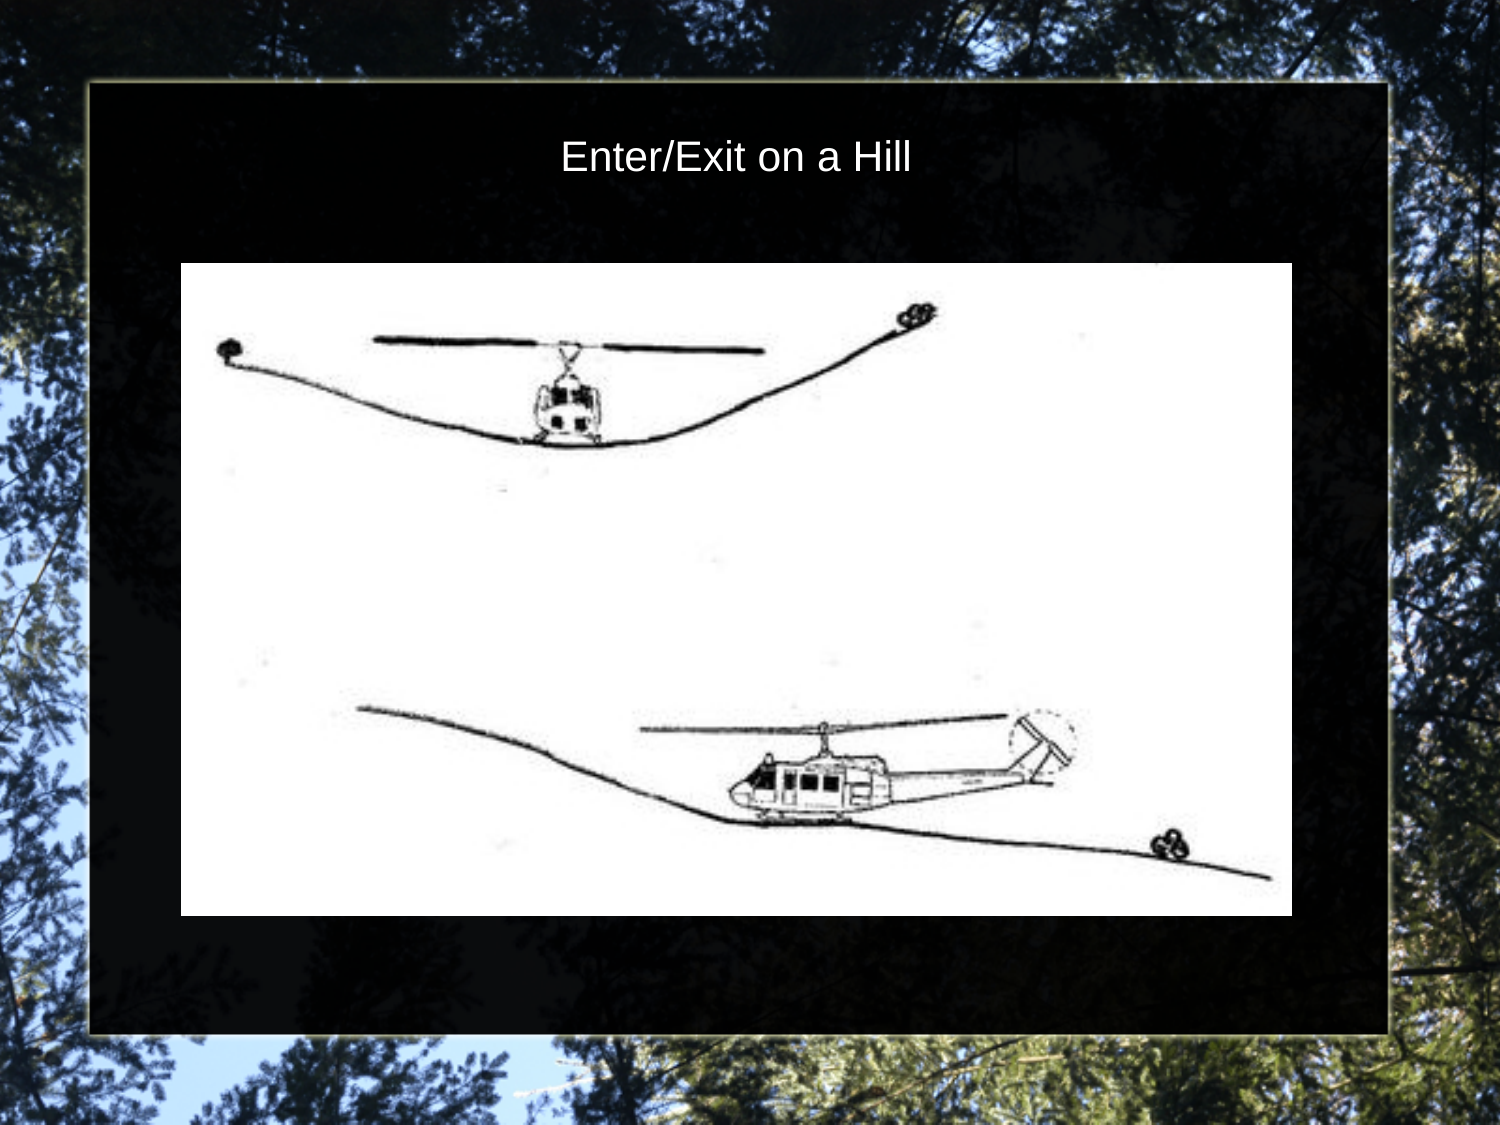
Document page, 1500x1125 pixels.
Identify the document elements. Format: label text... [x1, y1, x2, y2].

picture [0, 0, 1500, 1125]
title Enter/Exit on a Hill [80, 80, 1393, 233]
